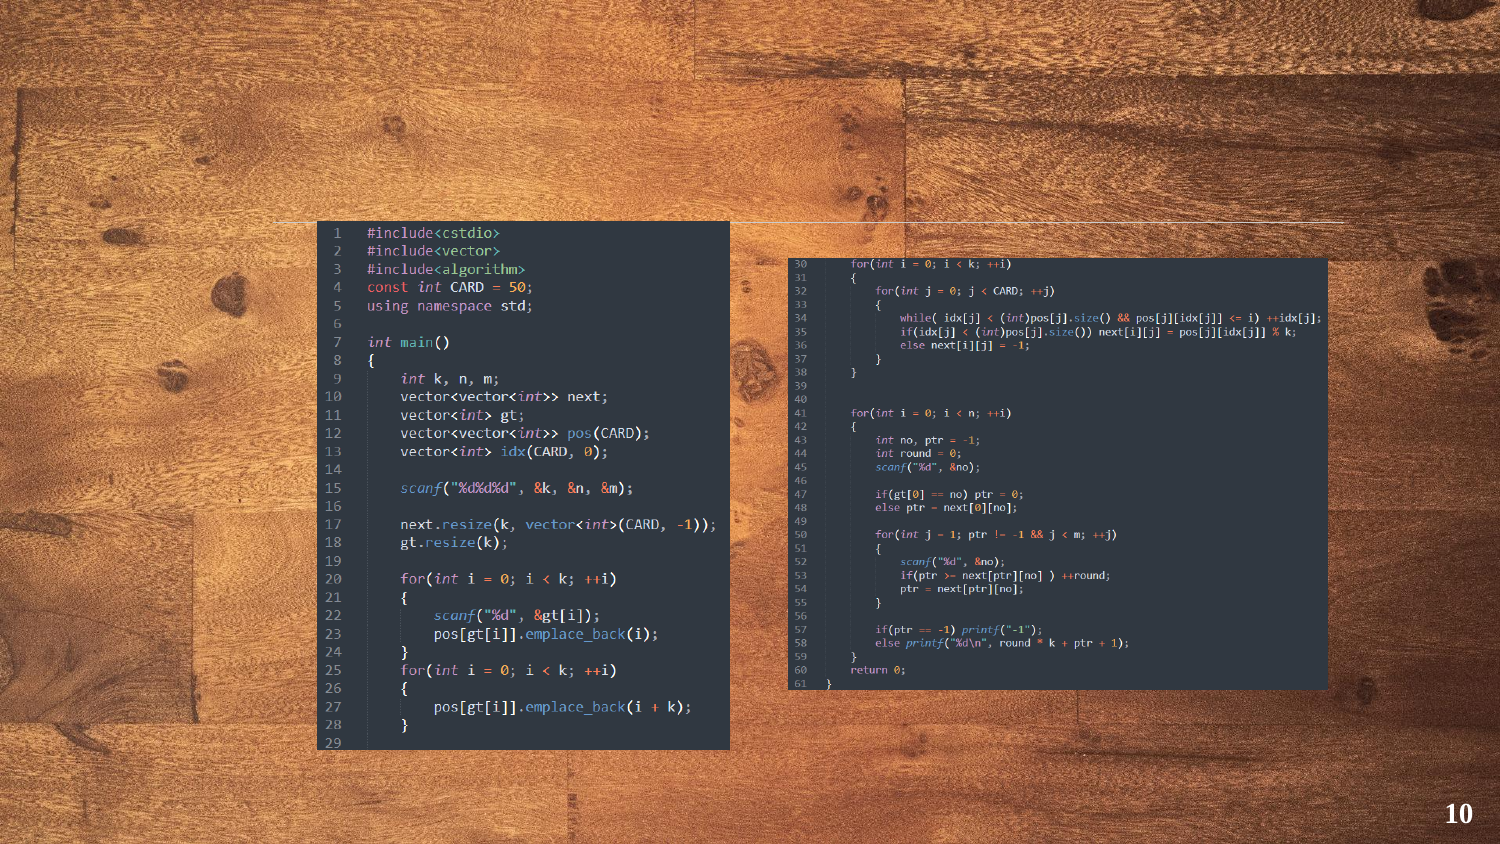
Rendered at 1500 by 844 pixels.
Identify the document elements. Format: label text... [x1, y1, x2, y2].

picture [788, 258, 1328, 690]
slide_number 10 [1429, 779, 1500, 844]
title 範例程式 [255, 117, 1341, 233]
picture [317, 221, 730, 750]
